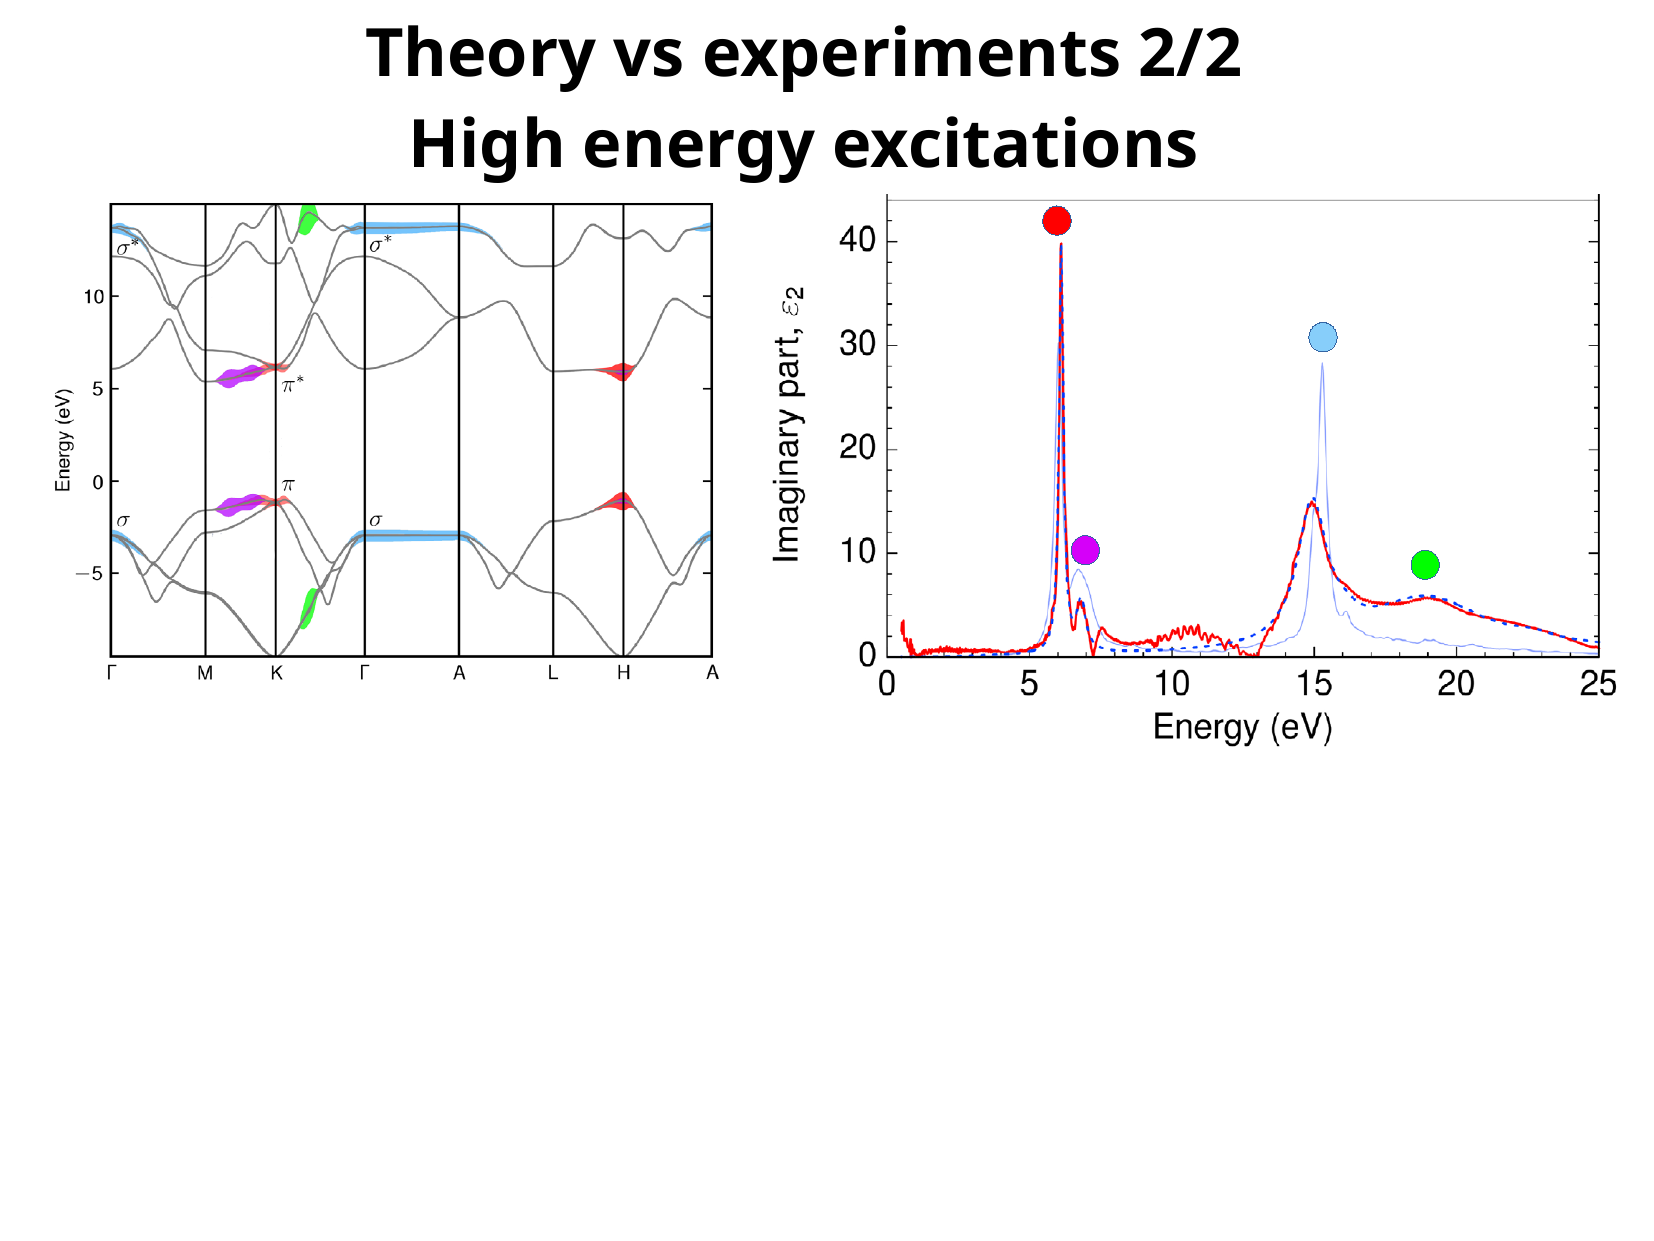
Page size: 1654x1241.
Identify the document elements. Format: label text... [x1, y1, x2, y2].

text_box [1411, 550, 1440, 580]
text_box [1042, 205, 1072, 236]
picture [765, 194, 1630, 760]
text_box [1071, 535, 1100, 565]
text_box [1308, 322, 1338, 352]
picture [45, 194, 736, 694]
title Theory vs experiments 2/2 High energy excitations [60, 2, 1549, 190]
